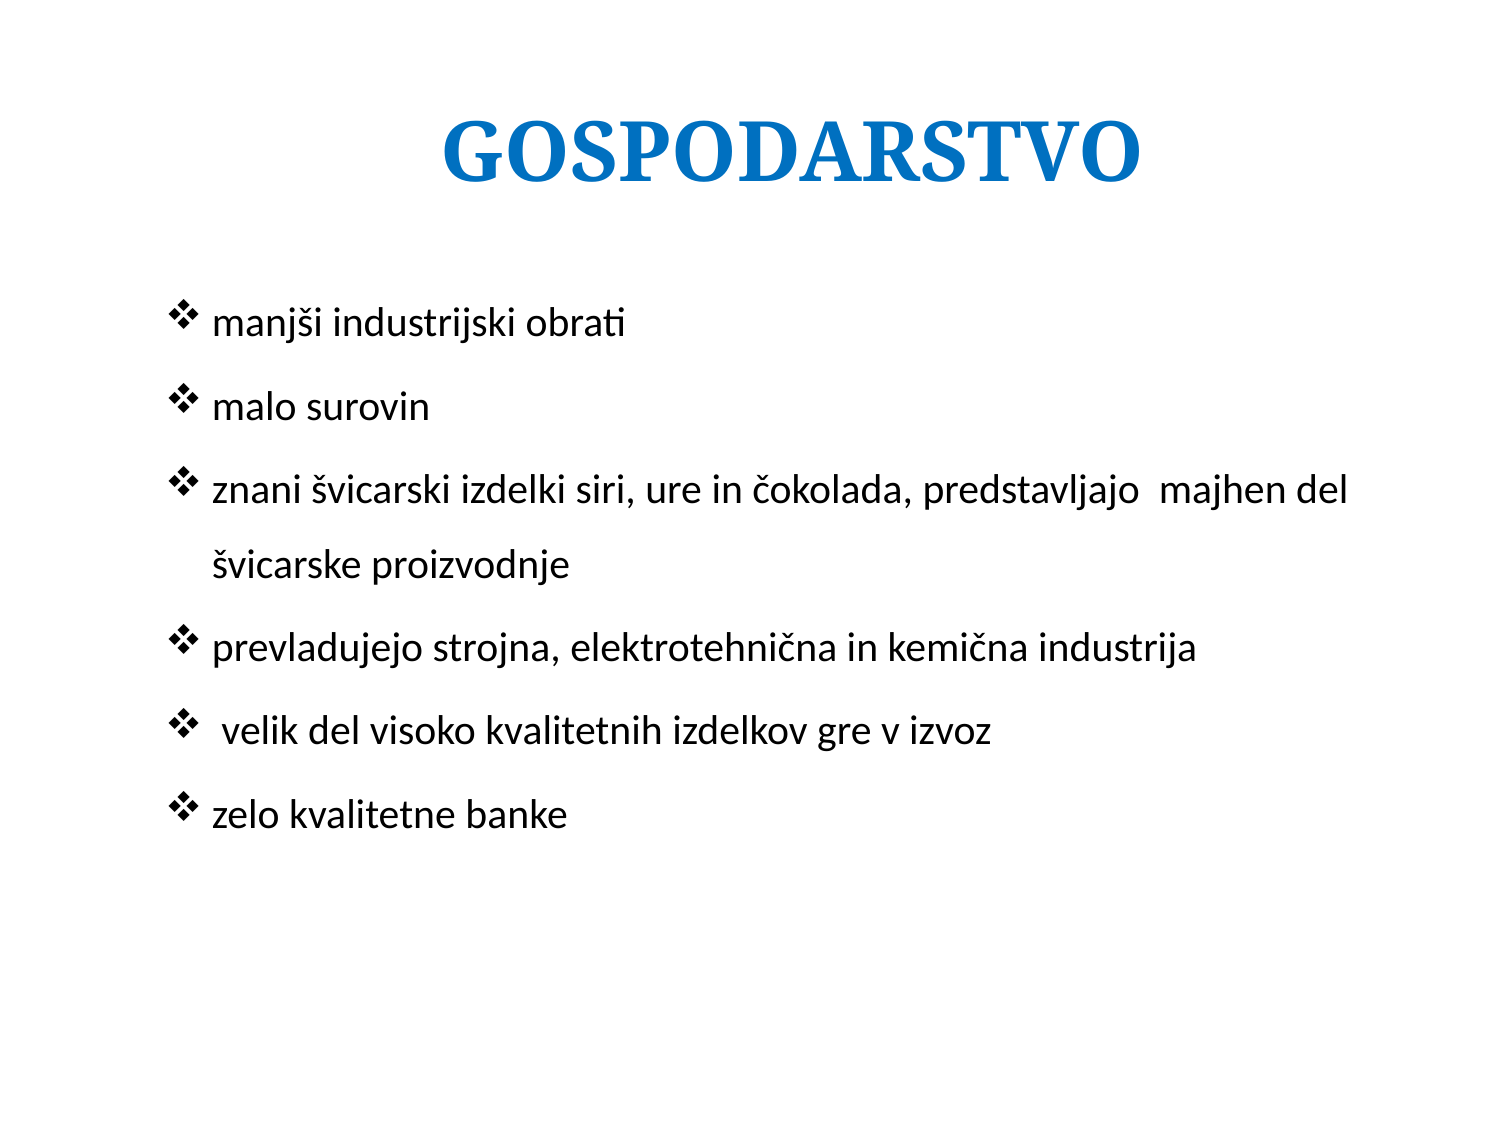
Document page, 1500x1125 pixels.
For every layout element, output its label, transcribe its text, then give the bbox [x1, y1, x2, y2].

list manjši industrijski obrati malo surovin znani švicarski izdelki siri, ure in čokolada, predstavljajo majhen del švicarske proizvodnje prevladujejo strojna, elektrotehnična in kemična industrija velik del visoko kvalitetnih izdelkov gre v izvoz zelo kvalitetne banke [75, 262, 1425, 1005]
title GOSPODARSTVO [150, 45, 1436, 362]
